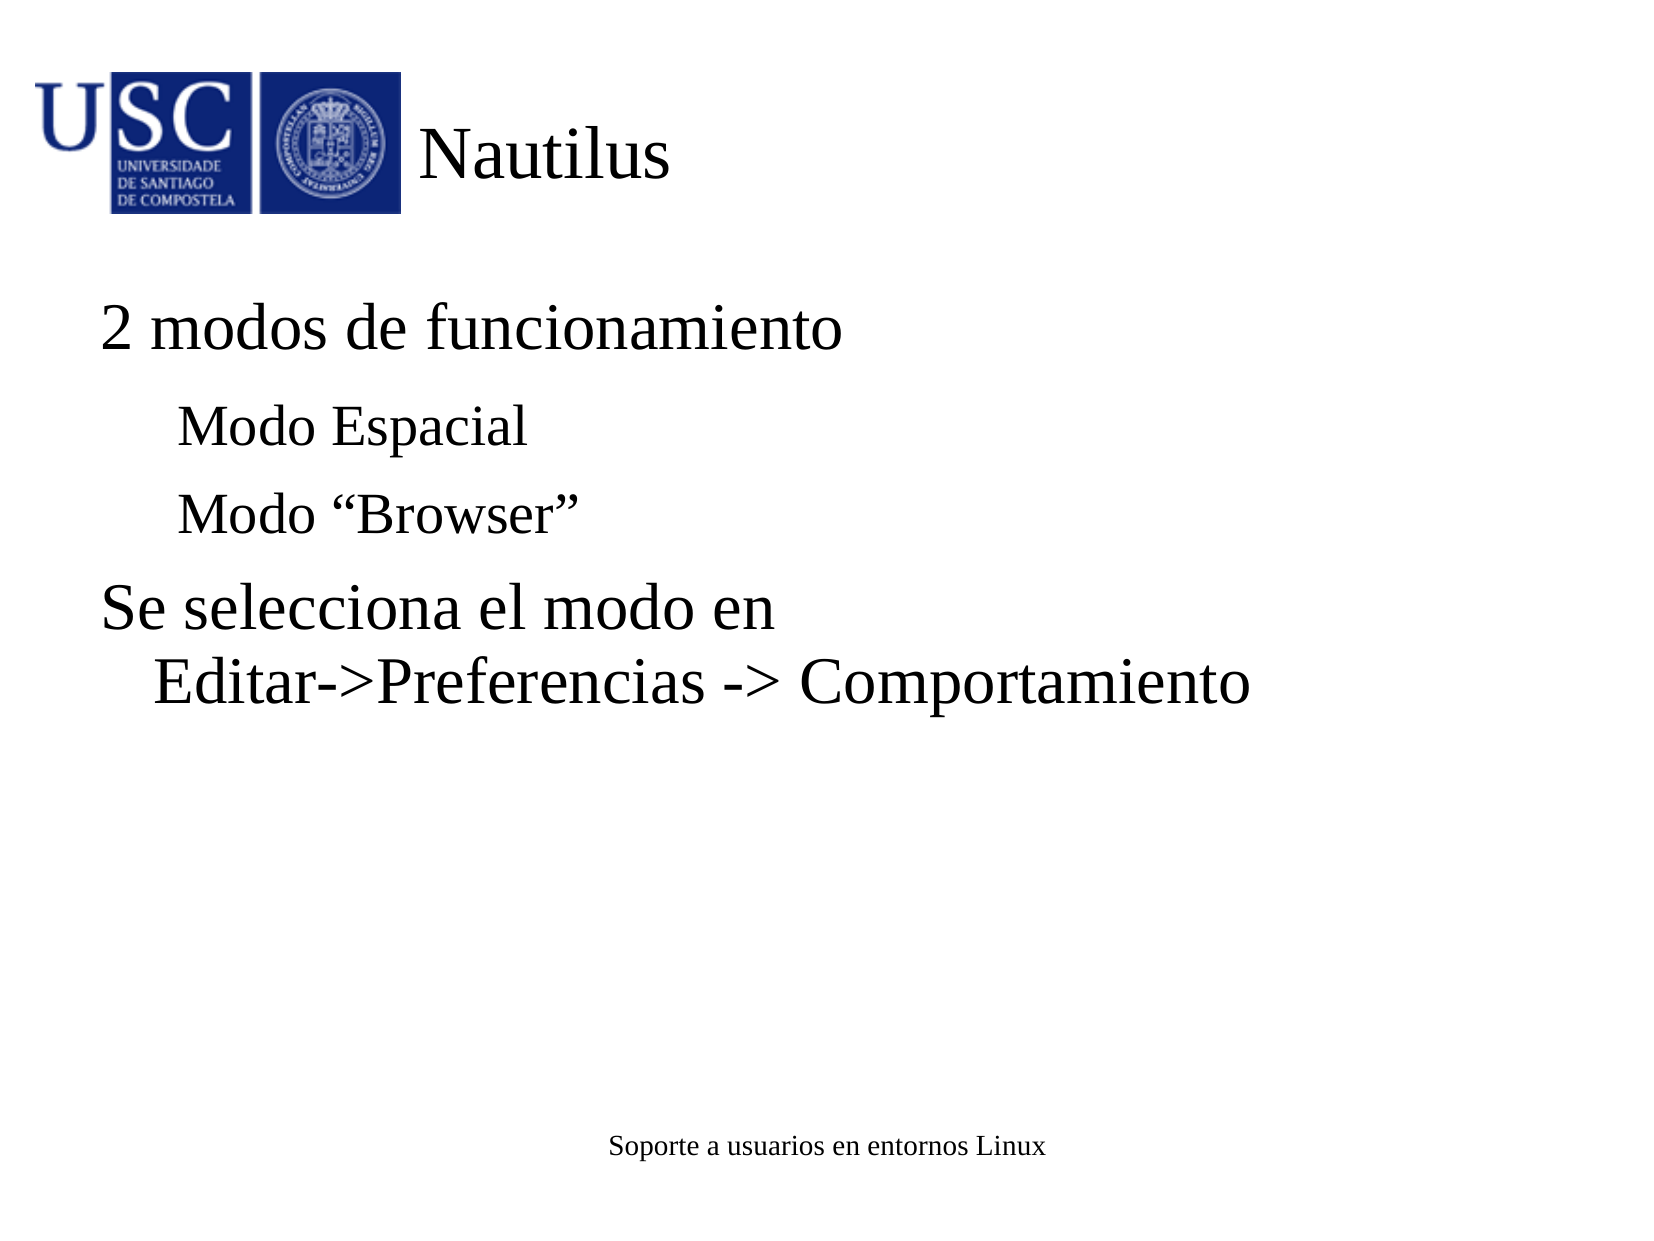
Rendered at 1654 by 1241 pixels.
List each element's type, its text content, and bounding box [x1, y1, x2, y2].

title Nautilus [418, 49, 1571, 257]
list 2 modos de funcionamiento Modo Espacial Modo “Browser” Se selecciona el modo en Editar->Preferencias -> Comportamiento [82, 290, 1571, 1109]
picture [35, 72, 401, 214]
